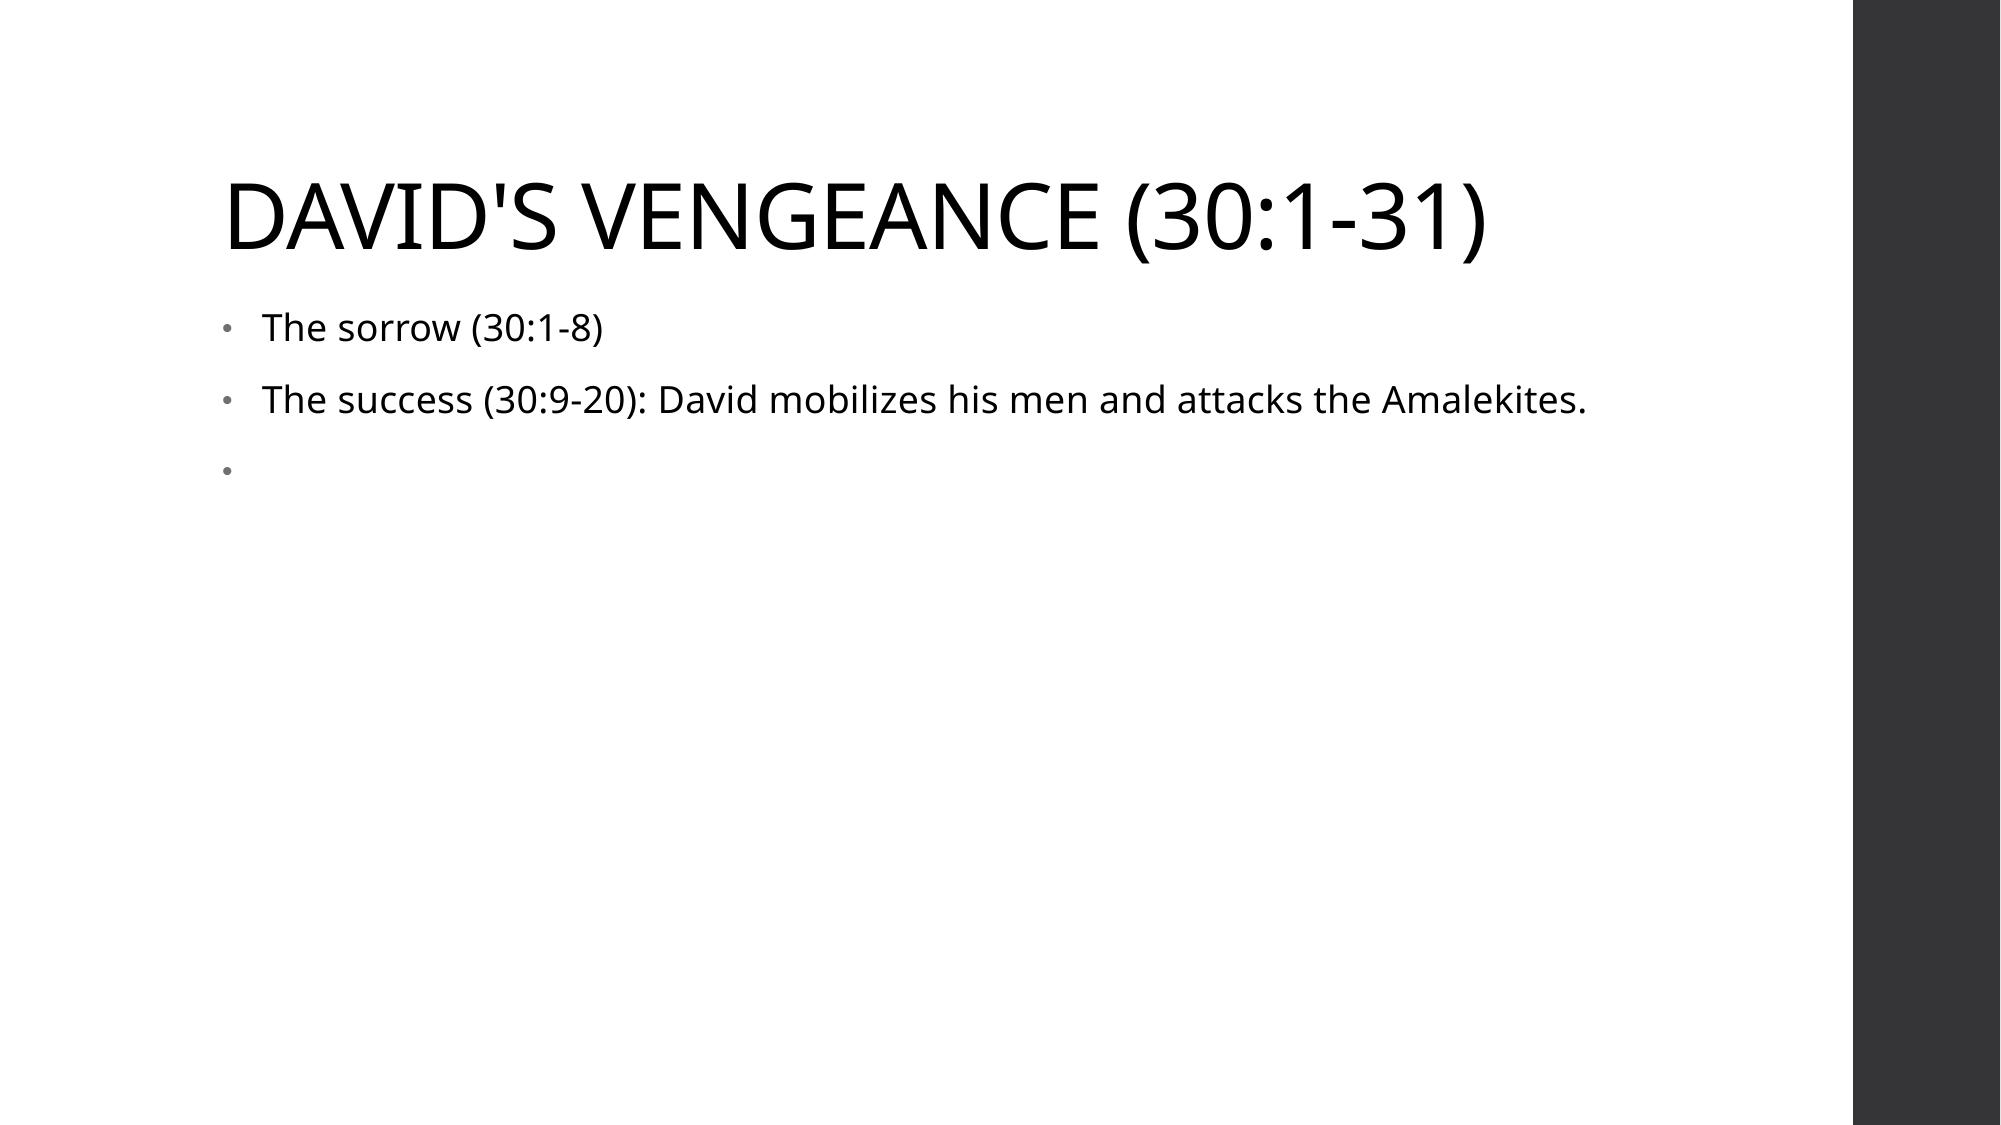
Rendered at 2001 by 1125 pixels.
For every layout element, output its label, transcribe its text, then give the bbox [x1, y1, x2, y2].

list The sorrow (30:1-8) The success (30:9-20): David mobilizes his men and attacks the Amalekites. [206, 299, 1617, 1014]
title DAVID'S VENGEANCE (30:1-31) [206, 60, 1797, 278]
